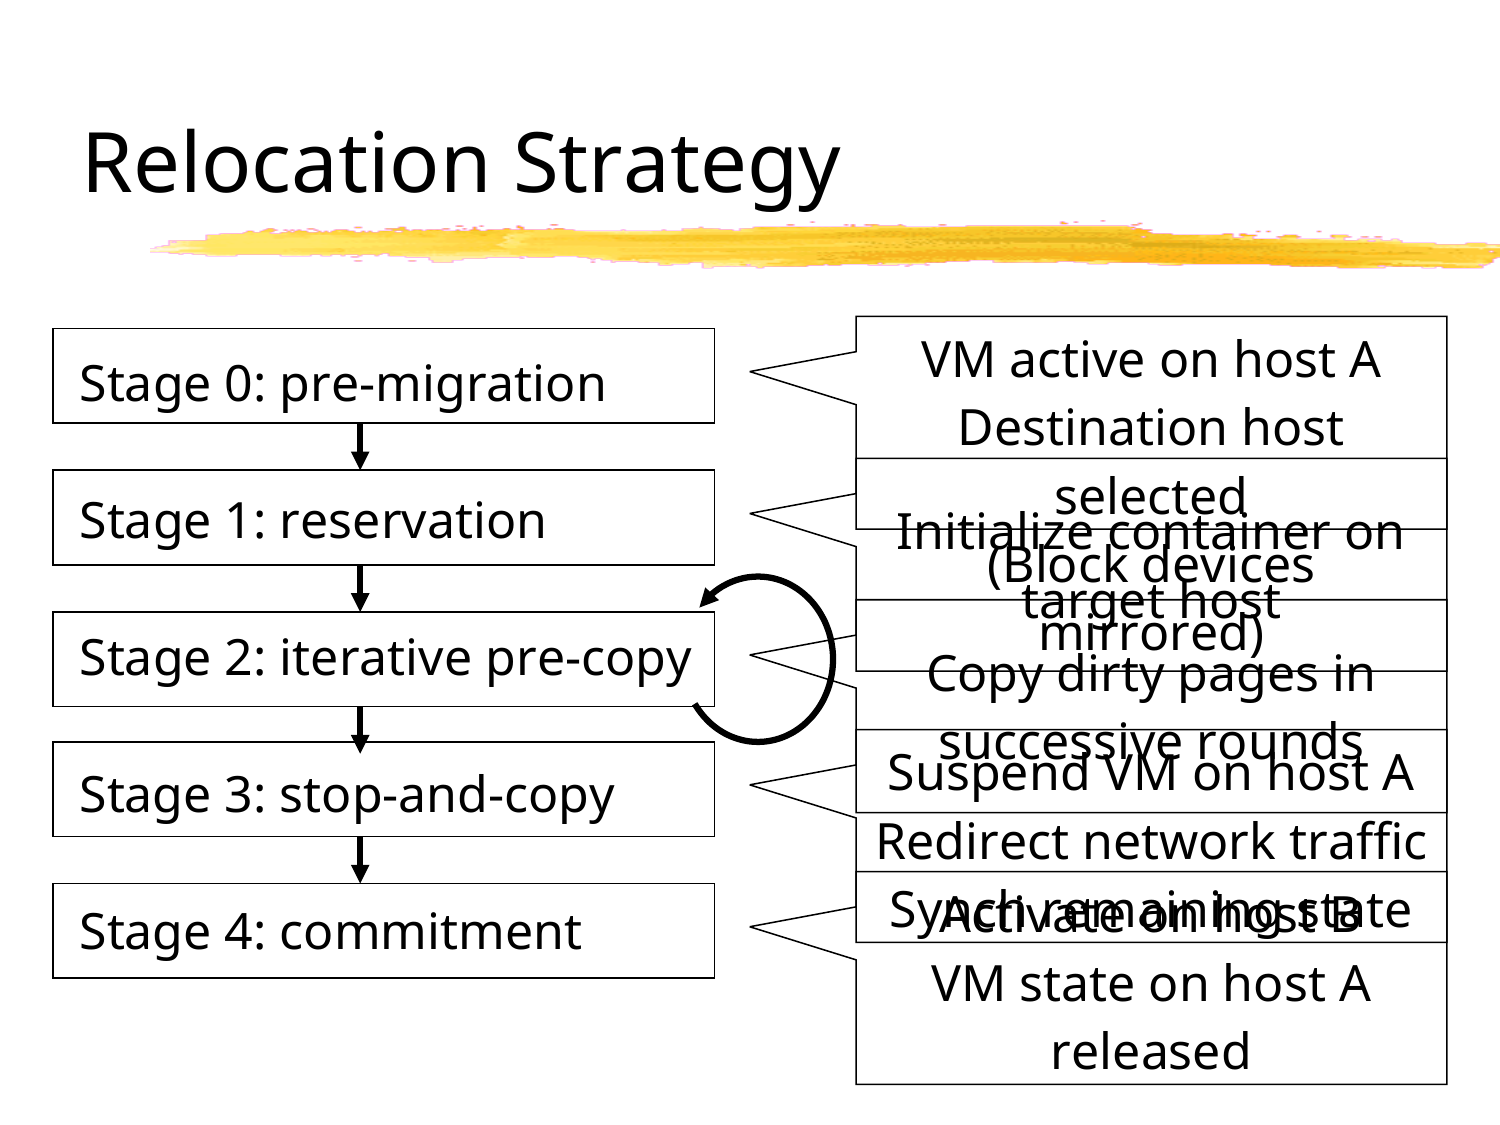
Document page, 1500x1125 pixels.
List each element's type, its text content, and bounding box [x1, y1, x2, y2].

text_box Stage 0: pre-migration [64, 340, 786, 425]
text_box [53, 883, 715, 979]
text_box Stage 2: iterative pre-copy [64, 614, 786, 699]
text_box Suspend VM on host A Redirect network traffic Synch remaining state [749, 729, 1447, 871]
text_box Stage 1: reservation [64, 477, 700, 562]
text_box [53, 611, 715, 707]
text_box VM active on host A Destination host selected (Block devices mirrored) [749, 316, 1447, 458]
text_box Copy dirty pages in successive rounds [749, 599, 1447, 729]
text_box Initialize container on target host [749, 458, 1447, 599]
text_box [53, 328, 715, 423]
picture [150, 215, 1500, 279]
text_box Stage 4: commitment [64, 888, 856, 972]
text_box [53, 741, 715, 837]
text_box [363, 741, 715, 751]
text_box [53, 470, 715, 565]
text_box Stage 3: stop-and-copy [64, 751, 856, 835]
text_box Activate on host B VM state on host A released [749, 871, 1447, 1085]
title Relocation Strategy [66, 37, 1342, 225]
